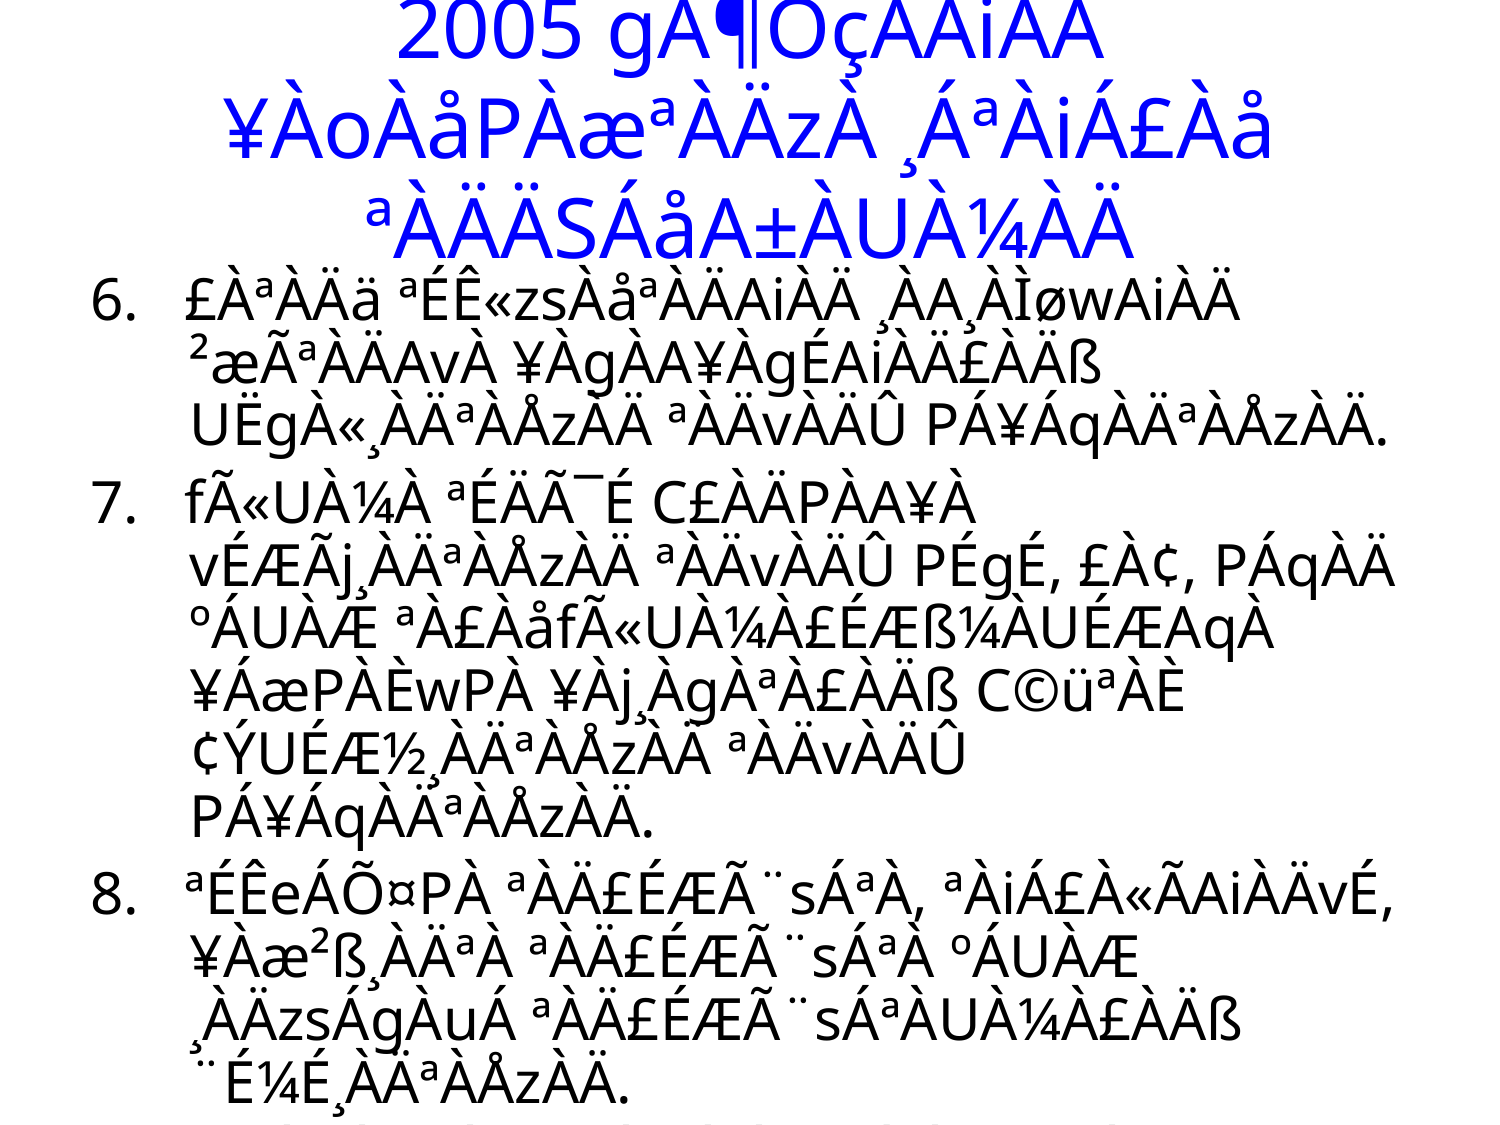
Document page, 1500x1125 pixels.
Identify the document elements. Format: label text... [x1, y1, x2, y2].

title 2005 gÁ¶ÖçÃAiÀÄ ¥ÀoÀåPÀæªÀÄzÀ ¸ÁªÀiÁ£Àå ªÀÄÄSÁåA±ÀUÀ¼ÀÄ [75, 50, 1426, 201]
list 6. £ÀªÀÄä ªÉÊ«zsÀåªÀÄAiÀÄ ¸ÀA¸ÀÌøwAiÀÄ ²æÃªÀÄAvÀ ¥ÀgÀA¥ÀgÉAiÀÄ£ÀÄß UËgÀ«¸ÀÄªÀÅzÀÄ ªÀÄvÀÄÛ PÁ¥ÁqÀÄªÀÅzÀÄ. 7. fÃ«UÀ¼À ªÉÄÃ¯É C£ÀÄPÀA¥À vÉÆÃj¸ÀÄªÀÅzÀÄ ªÀÄvÀÄÛ PÉgÉ, £À¢, PÁqÀÄ ºÁUÀÆ ªÀ£ÀåfÃ«UÀ¼À£ÉÆß¼ÀUÉÆAqÀ ¥ÁæPÀÈwPÀ ¥Àj¸ÀgÀªÀ£ÀÄß C©üªÀÈ¢ÝUÉÆ½¸ÀÄªÀÅzÀÄ ªÀÄvÀÄÛ PÁ¥ÁqÀÄªÀÅzÀÄ. 8. ªÉÊeÁÕ¤PÀ ªÀÄ£ÉÆÃ¨sÁªÀ, ªÀiÁ£À«ÃAiÀÄvÉ, ¥Àæ²ß¸ÀÄªÀ ªÀÄ£ÉÆÃ¨sÁªÀ ºÁUÀÆ ¸ÀÄzsÁgÀuÁ ªÀÄ£ÉÆÃ¨sÁªÀUÀ¼À£ÀÄß ¨É¼É¸ÀÄªÀÅzÀÄ. 9. »A¸ÉAiÀÄ£ÀÄß vÀqÉzÀÄ, ¸ÁªÀðd¤PÀ ¸ÀévÀÛ£ÀÄß PÁ¥ÁqÀÄªÀÅzÀÄ. 10. zÉÃ±ÀªÀÅ ¤gÀAvÀgÀªÁV J¯Áè PÉëÃvÀæUÀ¼À°è G£ÀßvÀ ªÀÄlÖzÀ ¸ÁzsÀ£É ªÀiÁqÀ®Ä ªÉÊAiÀÄQÛPÀ ºÁUÀÆ ¸ÁªÀÄÆ»PÀ ZÀlÄªÀnPÉUÀ¼À°è ¥Áæ«tåvÉ UÀ½¸À®Ä ±ÀæªÀÄ ¥ÀqÀÄªÀÅzÀÄ. [75, 262, 1426, 1029]
